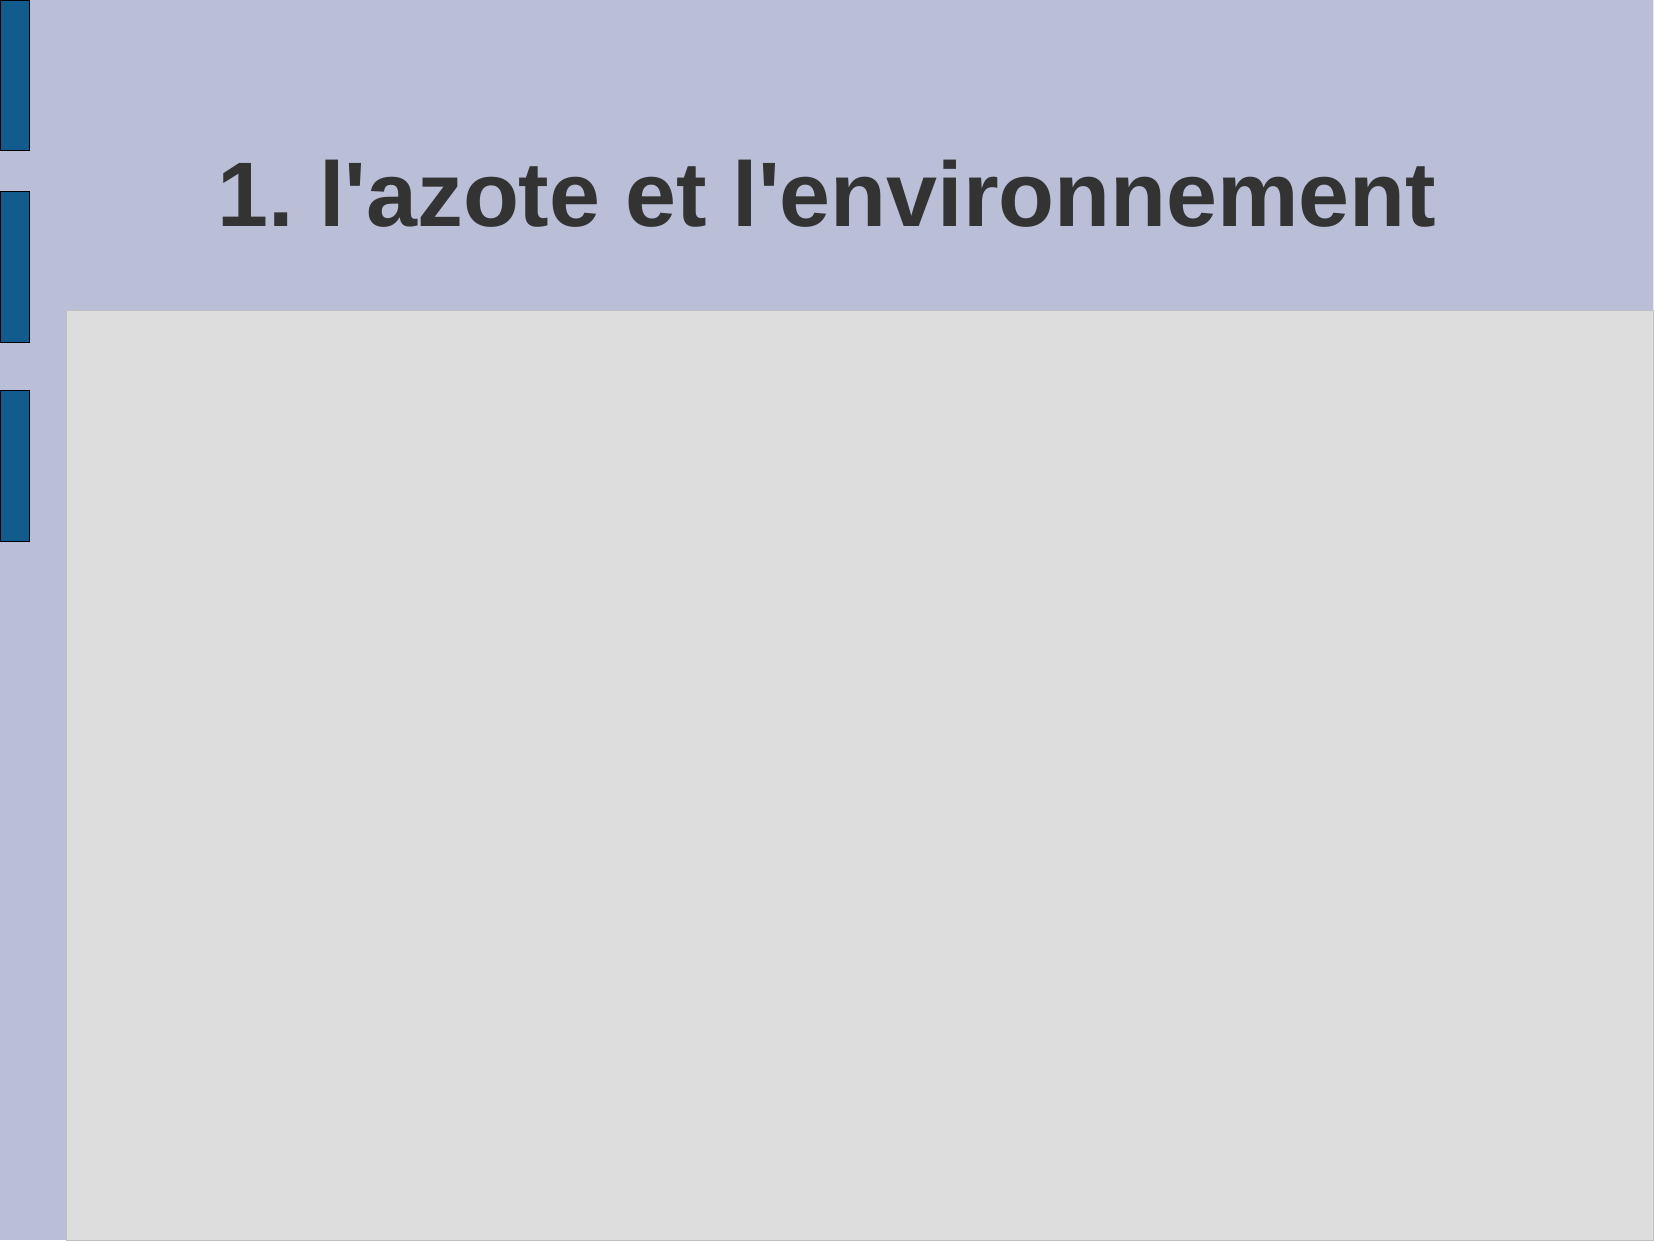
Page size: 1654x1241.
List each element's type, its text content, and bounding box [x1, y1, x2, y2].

title 1. l'azote et l'environnement [121, 91, 1534, 299]
